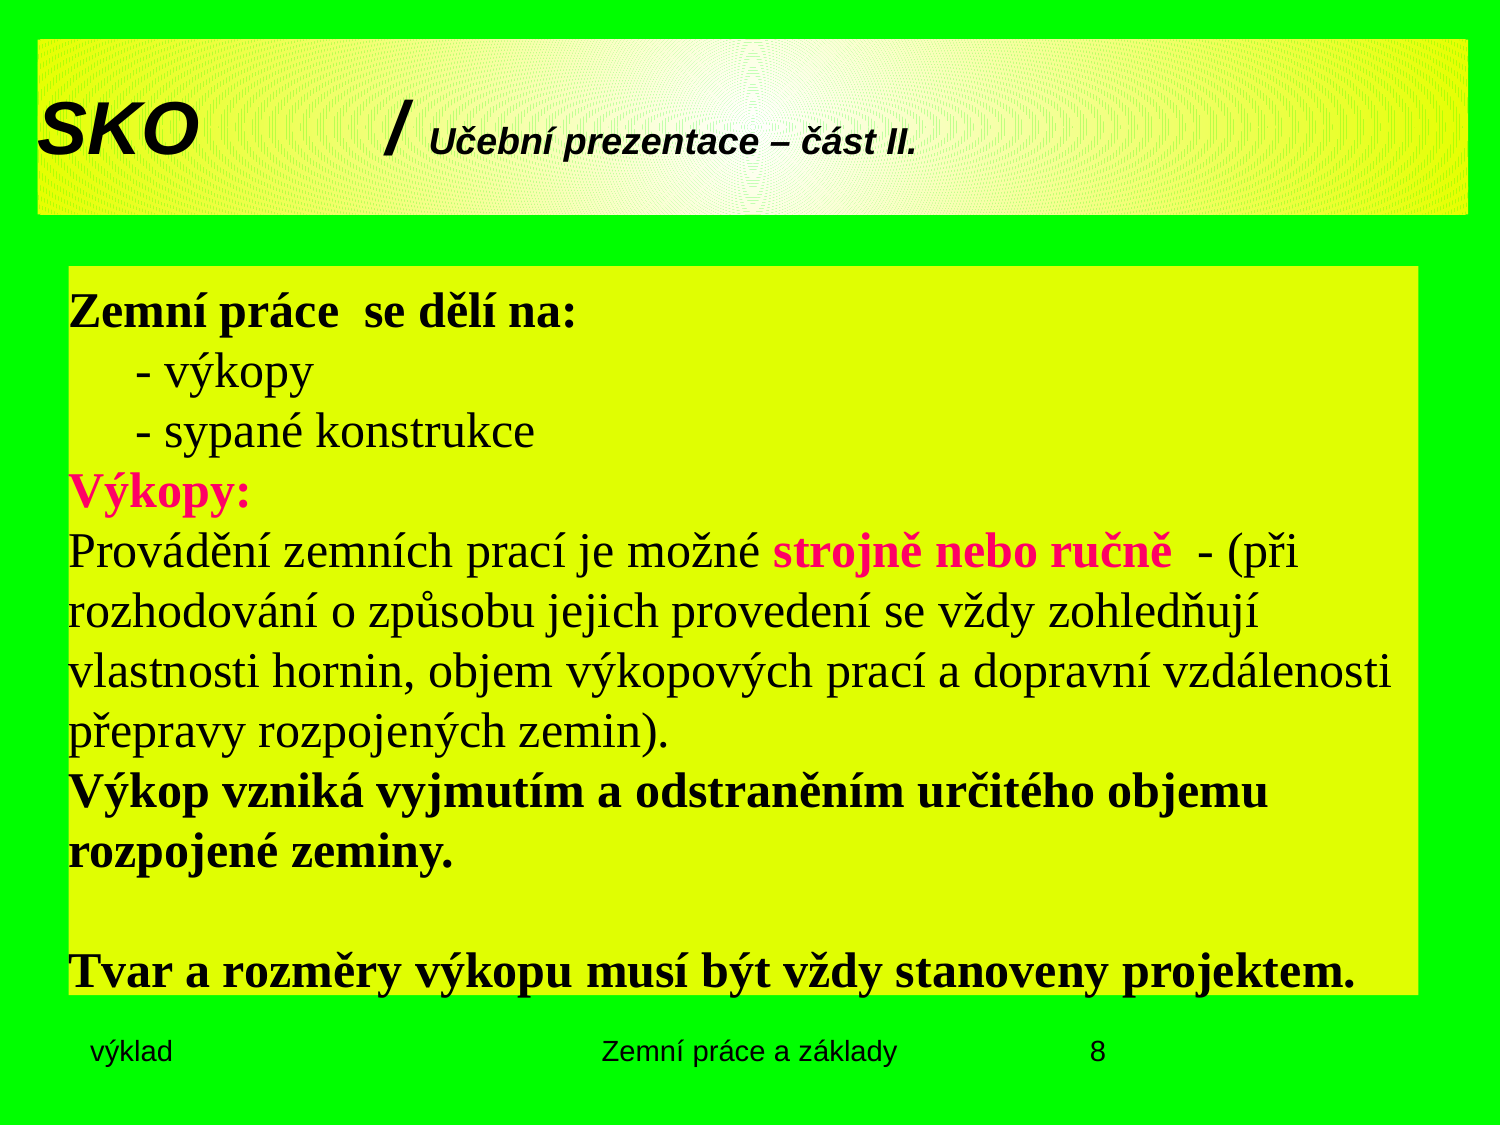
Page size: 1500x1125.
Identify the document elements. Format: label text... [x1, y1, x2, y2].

text_box Zemní práce se dělí na: - výkopy - sypané konstrukce Výkopy: Provádění zemních prací je možné strojně nebo ručně - (při rozhodování o způsobu jejich provedení se vždy zohledňují vlastnosti hornin, objem výkopových prací a dopravní vzdálenosti přepravy rozpojených zemin). Výkop vzniká vyjmutím a odstraněním určitého objemu rozpojené zeminy. Tvar a rozměry výkopu musí být vždy stanoveny projektem. [68, 266, 1419, 996]
text_box Zemní práce a základy [512, 1024, 988, 1103]
text_box SKO / Učební prezentace – část II. [38, 40, 1468, 214]
text_box [1074, 1024, 1426, 1103]
text_box výklad [75, 1024, 426, 1103]
